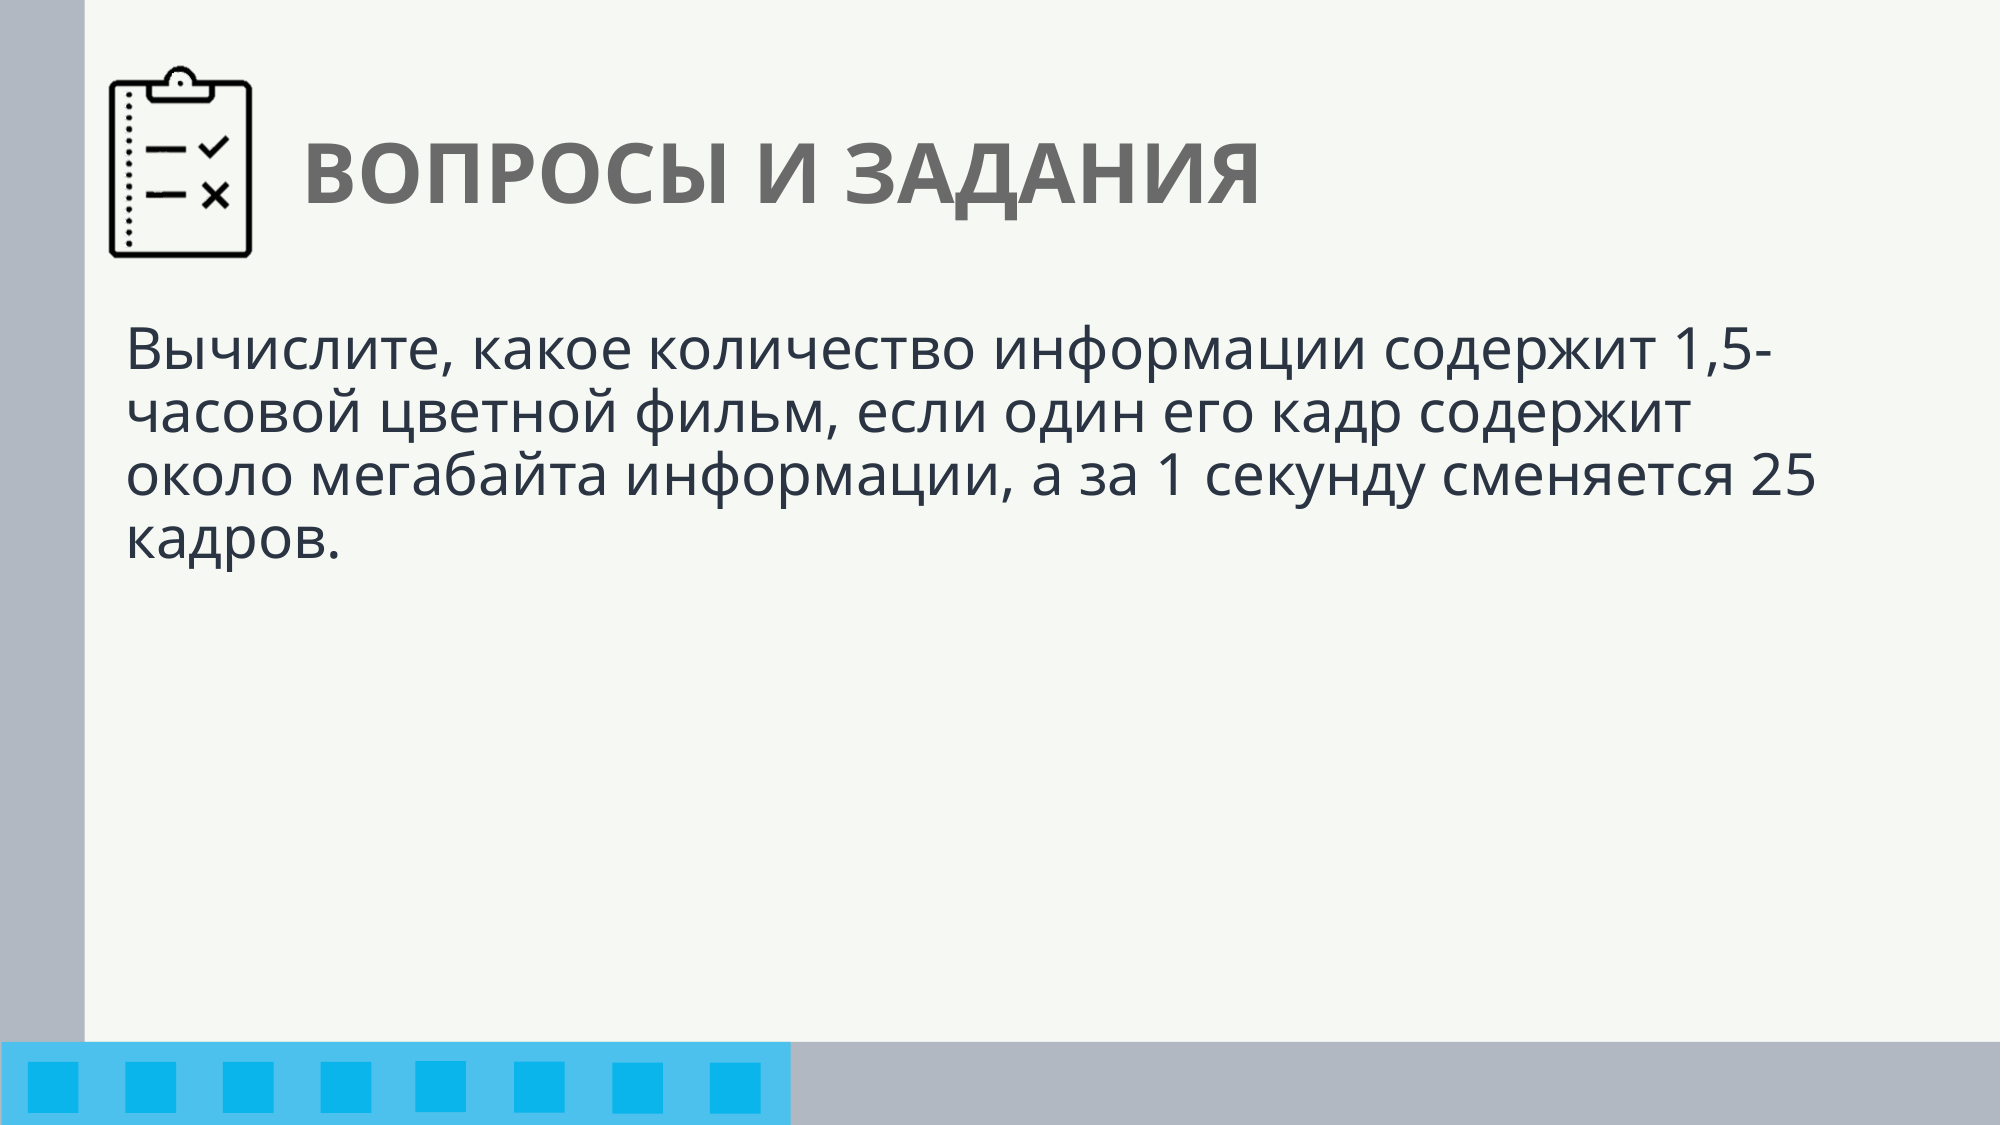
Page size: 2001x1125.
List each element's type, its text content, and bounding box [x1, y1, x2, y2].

picture [85, 54, 286, 286]
list Вычислите, какое количество информации содержит 1,5-часовой цветной фильм, если один его кадр содержит около мегабайта информации, а за 1 секунду сменяется 25 кадров. [110, 311, 1892, 529]
title ВОПРОСЫ И ЗАДАНИЯ [285, 67, 1892, 286]
